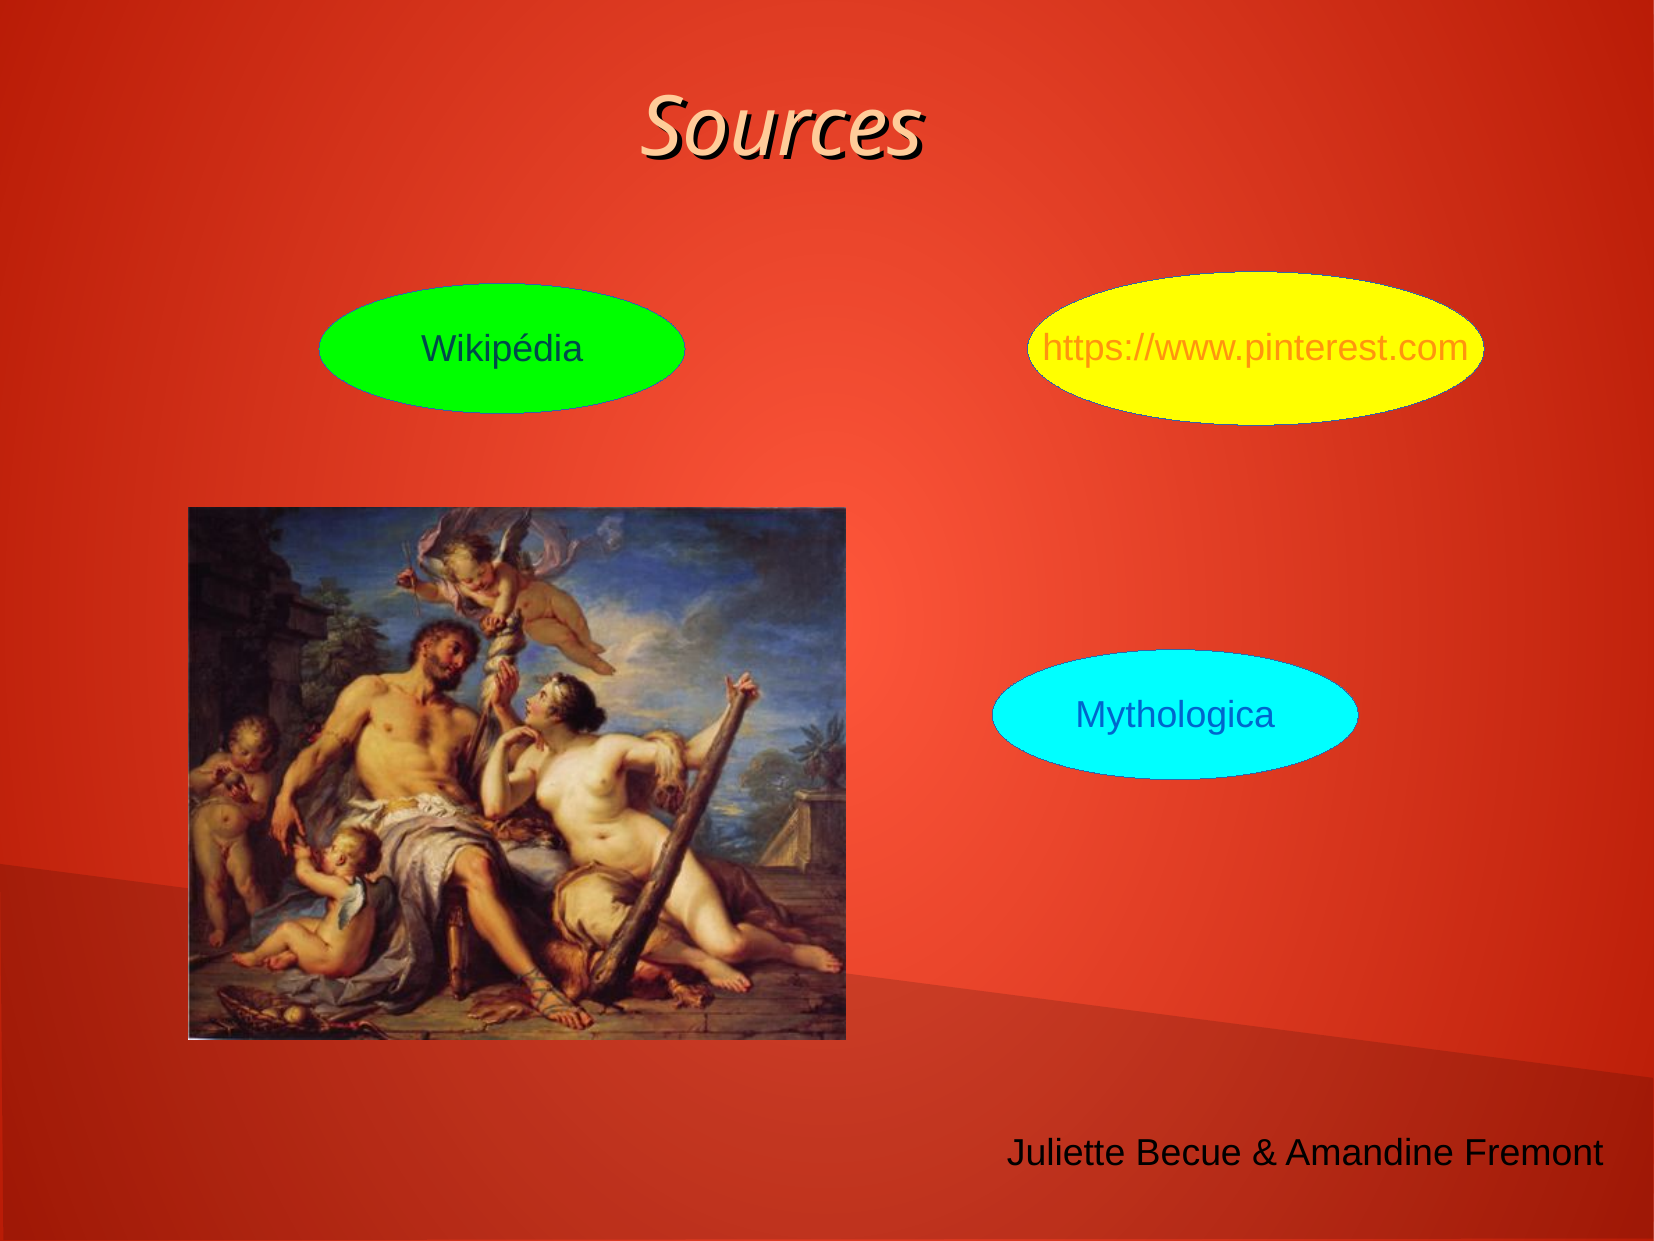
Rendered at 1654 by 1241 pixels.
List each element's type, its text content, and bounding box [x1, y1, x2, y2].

text_box Sources [625, 59, 985, 179]
text_box [1042, 376, 1470, 426]
text_box Mythologica [992, 649, 1359, 780]
text_box Wikipédia [318, 283, 686, 414]
picture [188, 507, 846, 1040]
text_box [1046, 271, 1466, 318]
text_box Juliette Becue & Amandine Fremont [992, 1124, 1630, 1182]
text_box https://www.pinterest.com [1027, 318, 1485, 376]
